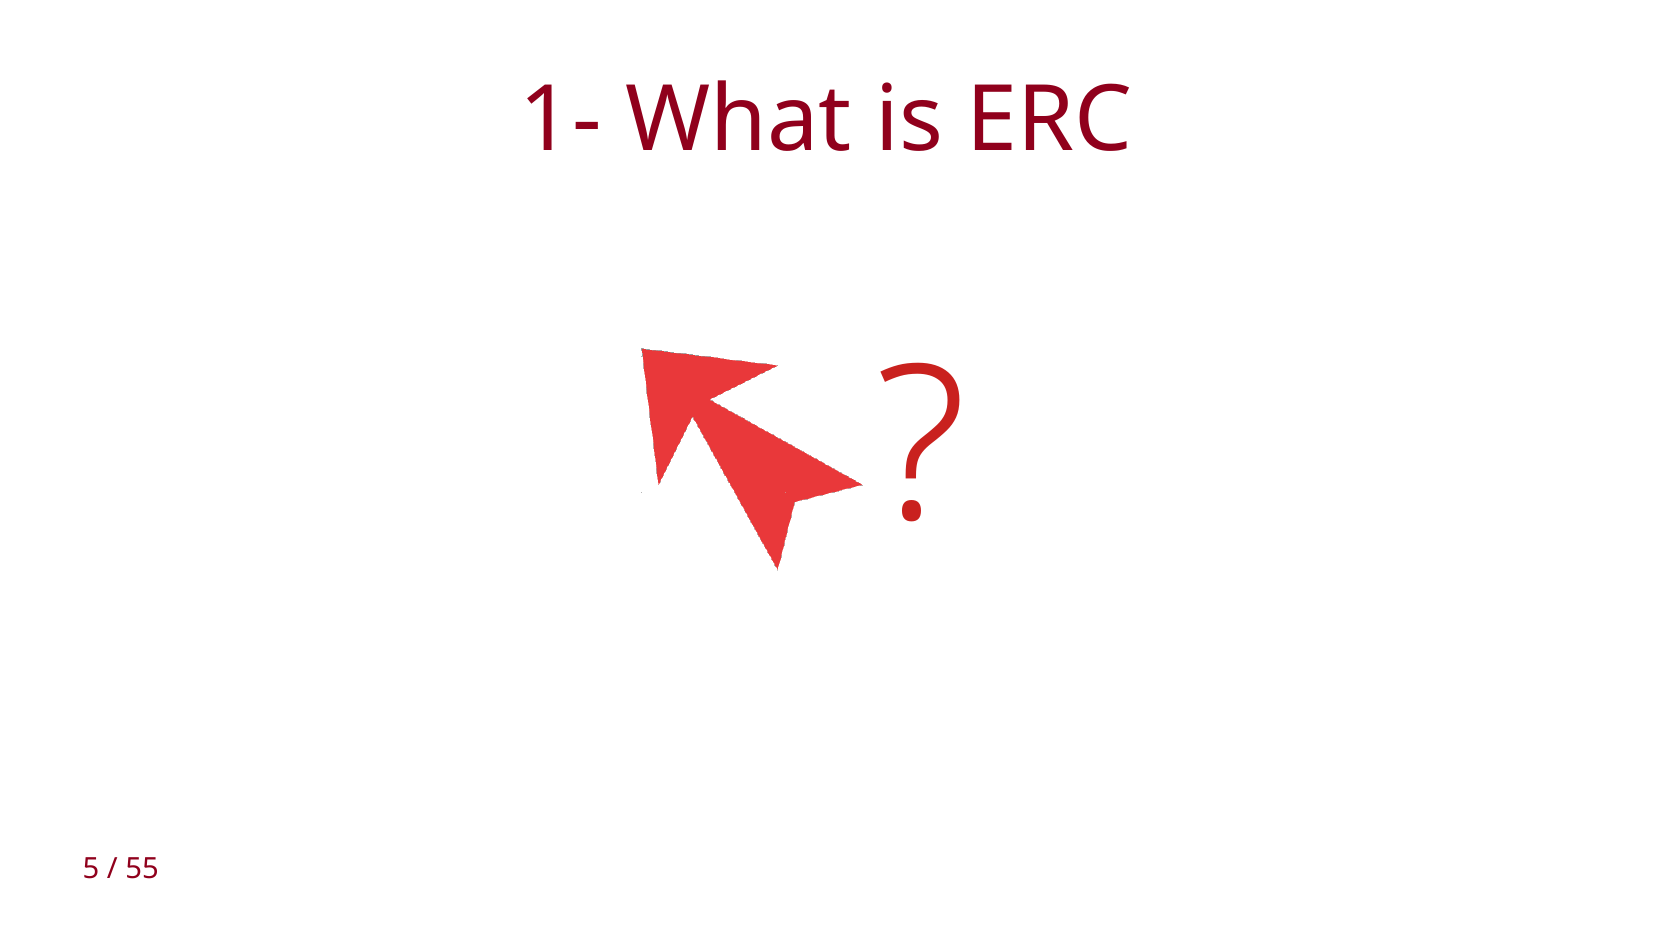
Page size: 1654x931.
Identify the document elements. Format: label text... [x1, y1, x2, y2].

title 1- What is ERC [82, 37, 1571, 193]
list ? [805, 289, 1019, 585]
picture [623, 340, 805, 577]
